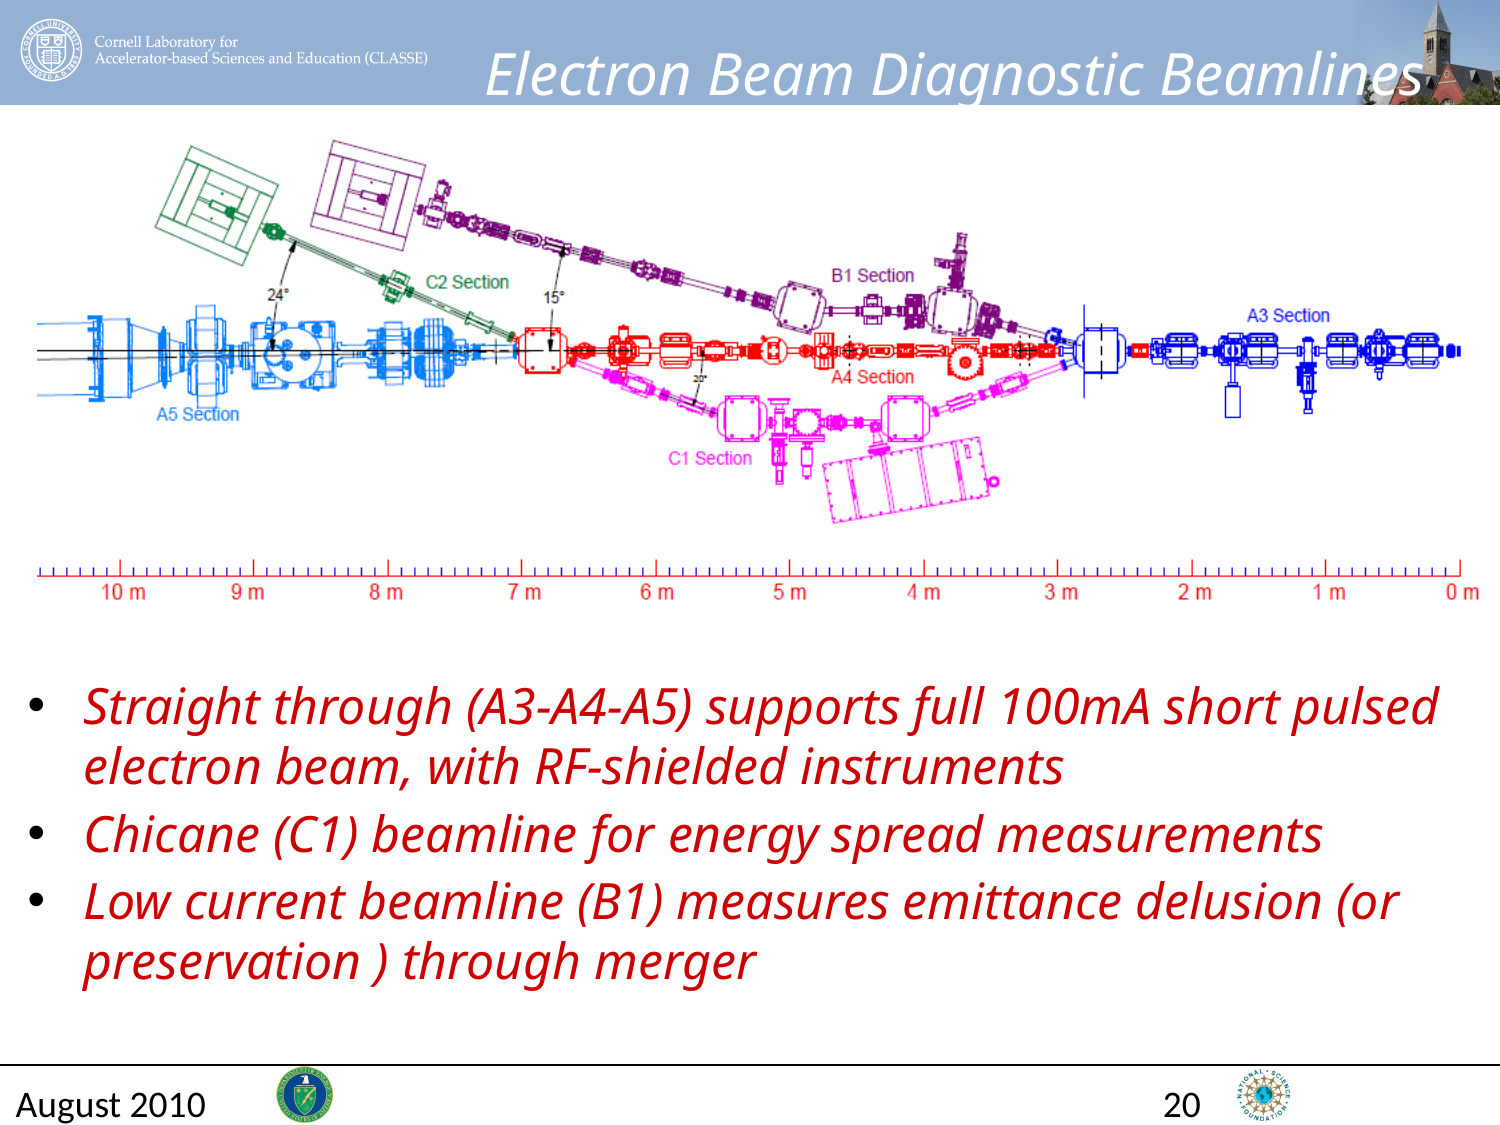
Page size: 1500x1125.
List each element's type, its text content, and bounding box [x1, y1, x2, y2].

slide_number August 2010 [0, 1065, 351, 1125]
text_box Electron Beam Diagnostic Beamlines [425, 22, 1500, 110]
picture [0, 0, 1500, 105]
text_box Straight through (A3-A4-A5) supports full 100mA short pulsed electron beam, with RF-shielded instruments Chicane (C1) beamline for energy spread measurements Low current beamline (B1) measures emittance delusion (or preservation ) through merger [12, 659, 1475, 1047]
picture [37, 122, 1485, 613]
slide_number <number> [1147, 1065, 1498, 1125]
